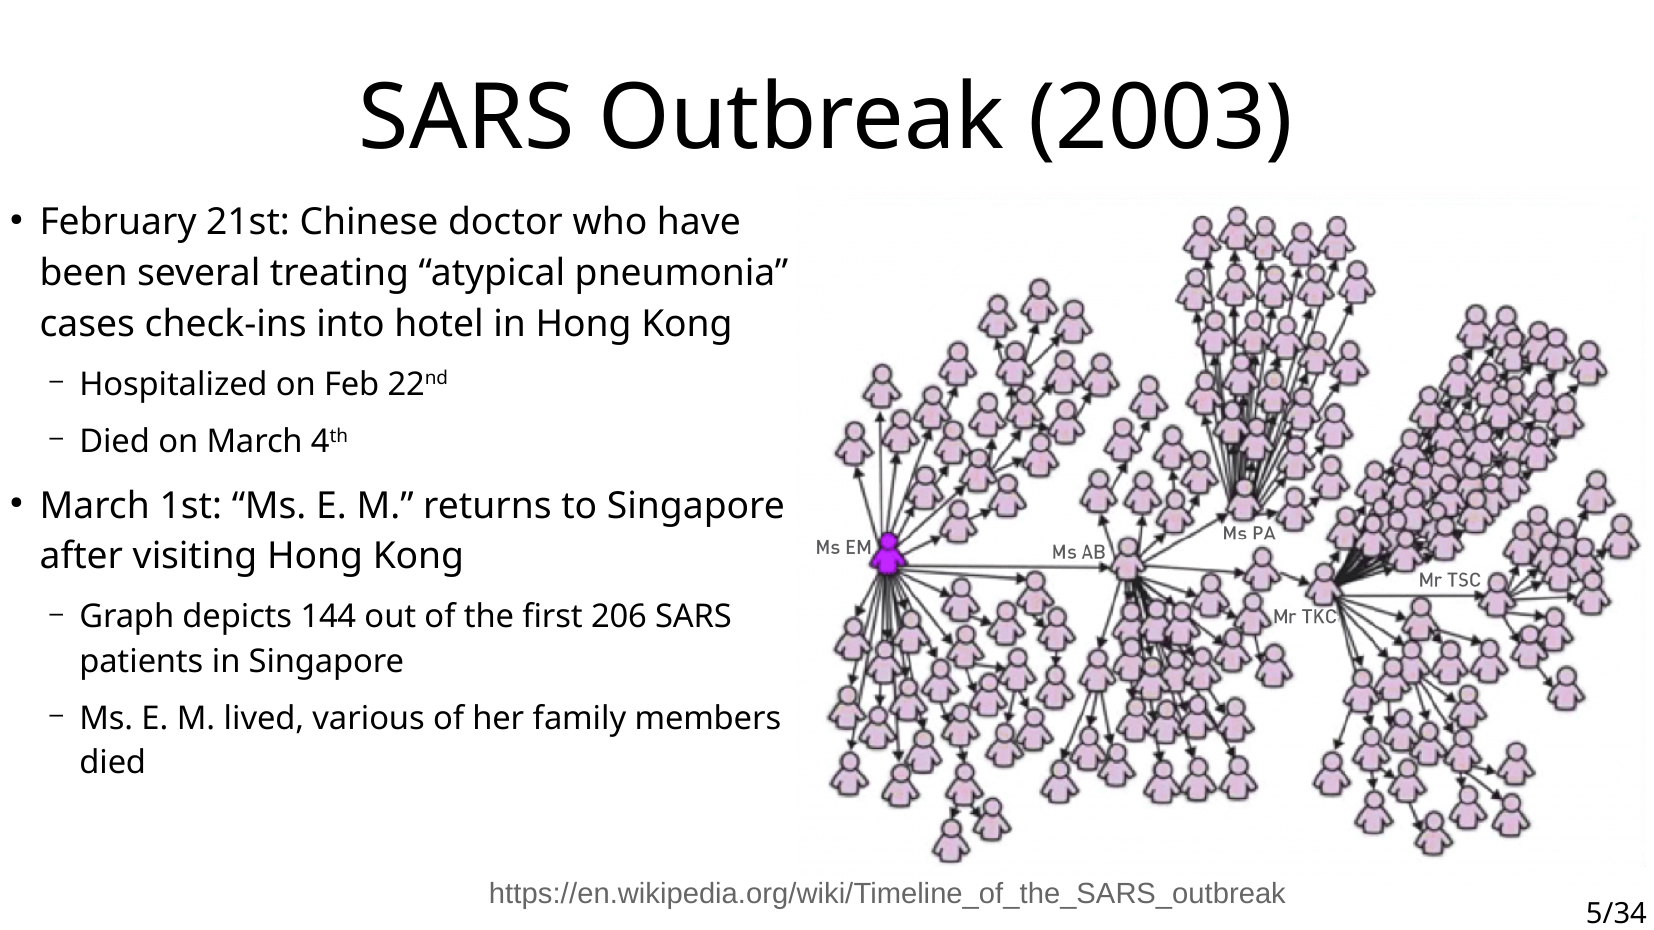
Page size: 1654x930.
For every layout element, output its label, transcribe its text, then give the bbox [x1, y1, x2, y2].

list February 21st: Chinese doctor who have been several treating “atypical pneumonia” cases check-ins into hotel in Hong Kong Hospitalized on Feb 22nd Died on March 4th March 1st: “Ms. E. M.” returns to Singapore after visiting Hong Kong Graph depicts 144 out of the first 206 SARS patients in Singapore Ms. E. M. lived, various of her family members died [0, 194, 795, 841]
text_box https://en.wikipedia.org/wiki/Timeline_of_the_SARS_outbreak [474, 870, 1599, 921]
title SARS Outbreak (2003) [82, 1, 1571, 194]
picture [795, 186, 1647, 892]
